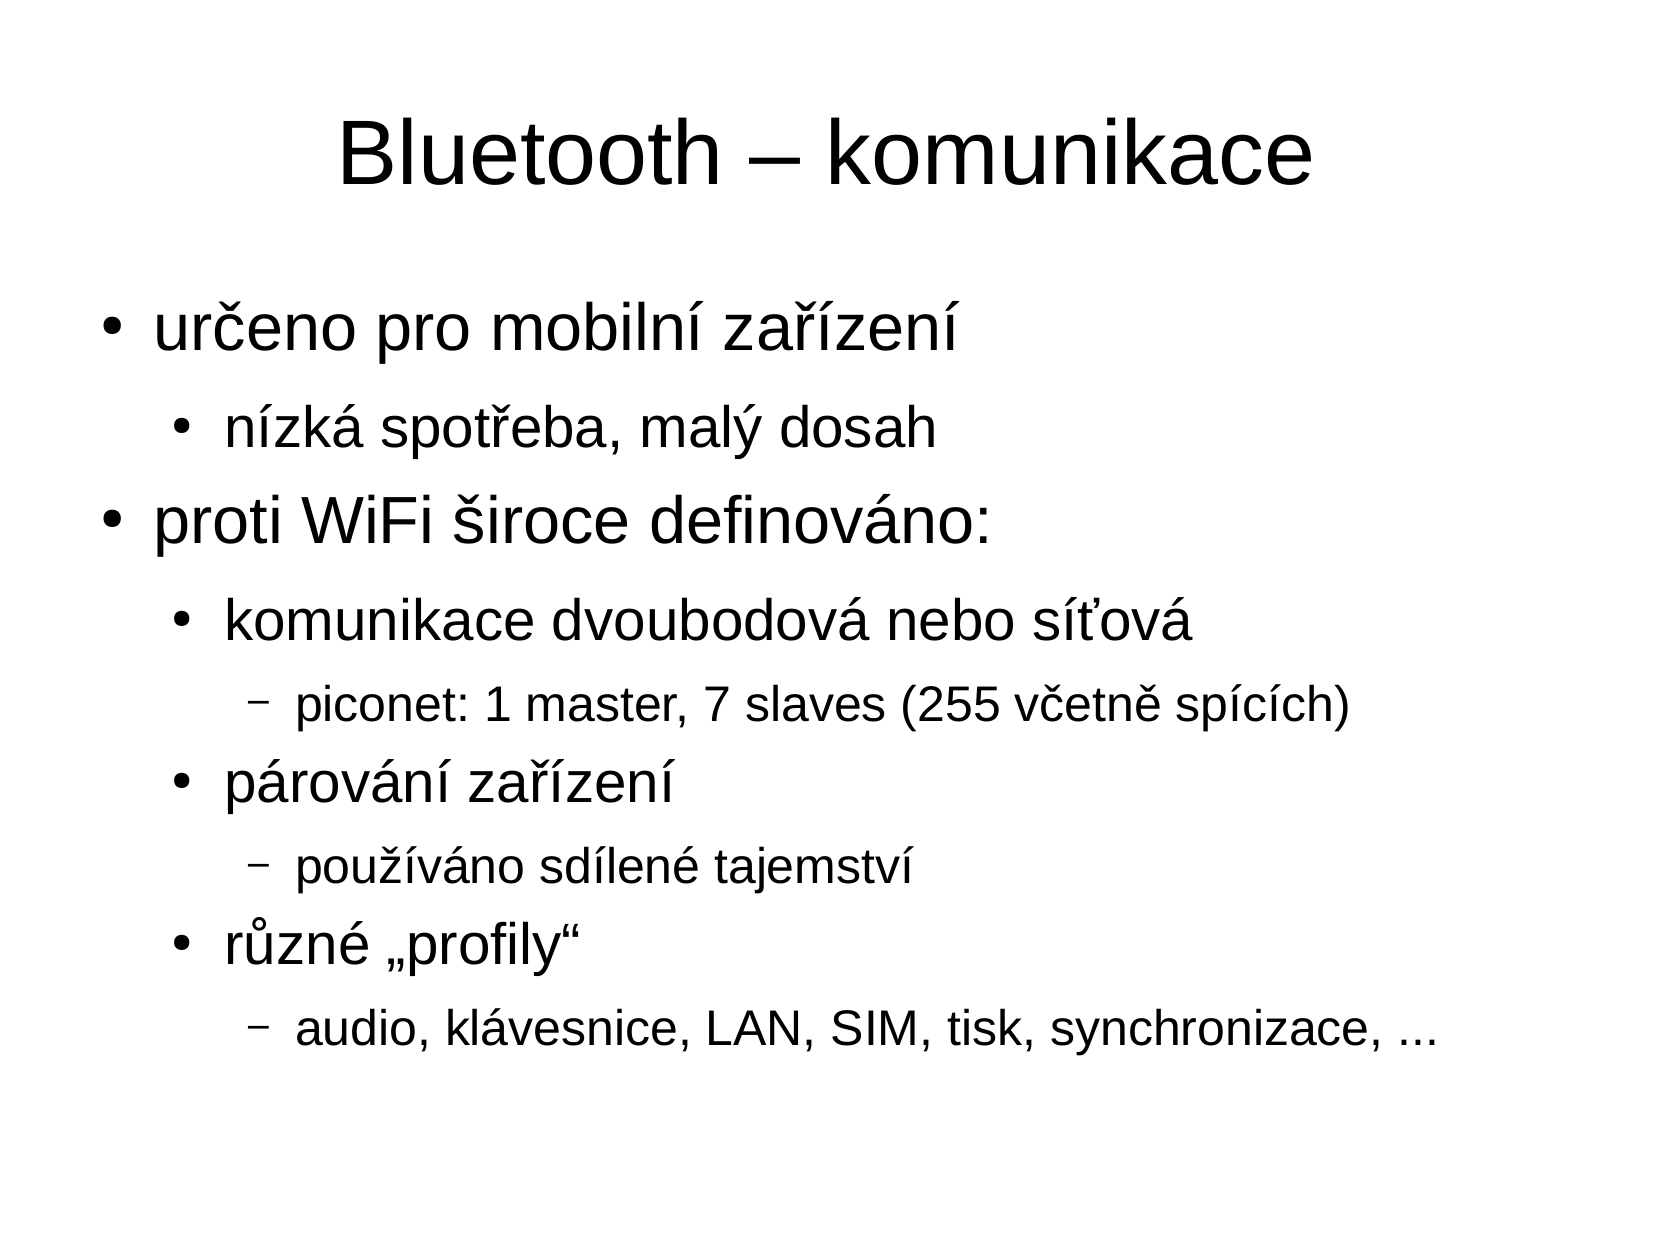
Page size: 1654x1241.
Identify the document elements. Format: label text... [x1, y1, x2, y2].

list určeno pro mobilní zařízení nízká spotřeba, malý dosah proti WiFi široce definováno: komunikace dvoubodová nebo síťová piconet: 1 master, 7 slaves (255 včetně spících) párování zařízení používáno sdílené tajemství různé „profily“ audio, klávesnice, LAN, SIM, tisk, synchronizace, ... [82, 290, 1571, 1109]
title Bluetooth – komunikace [82, 49, 1571, 257]
